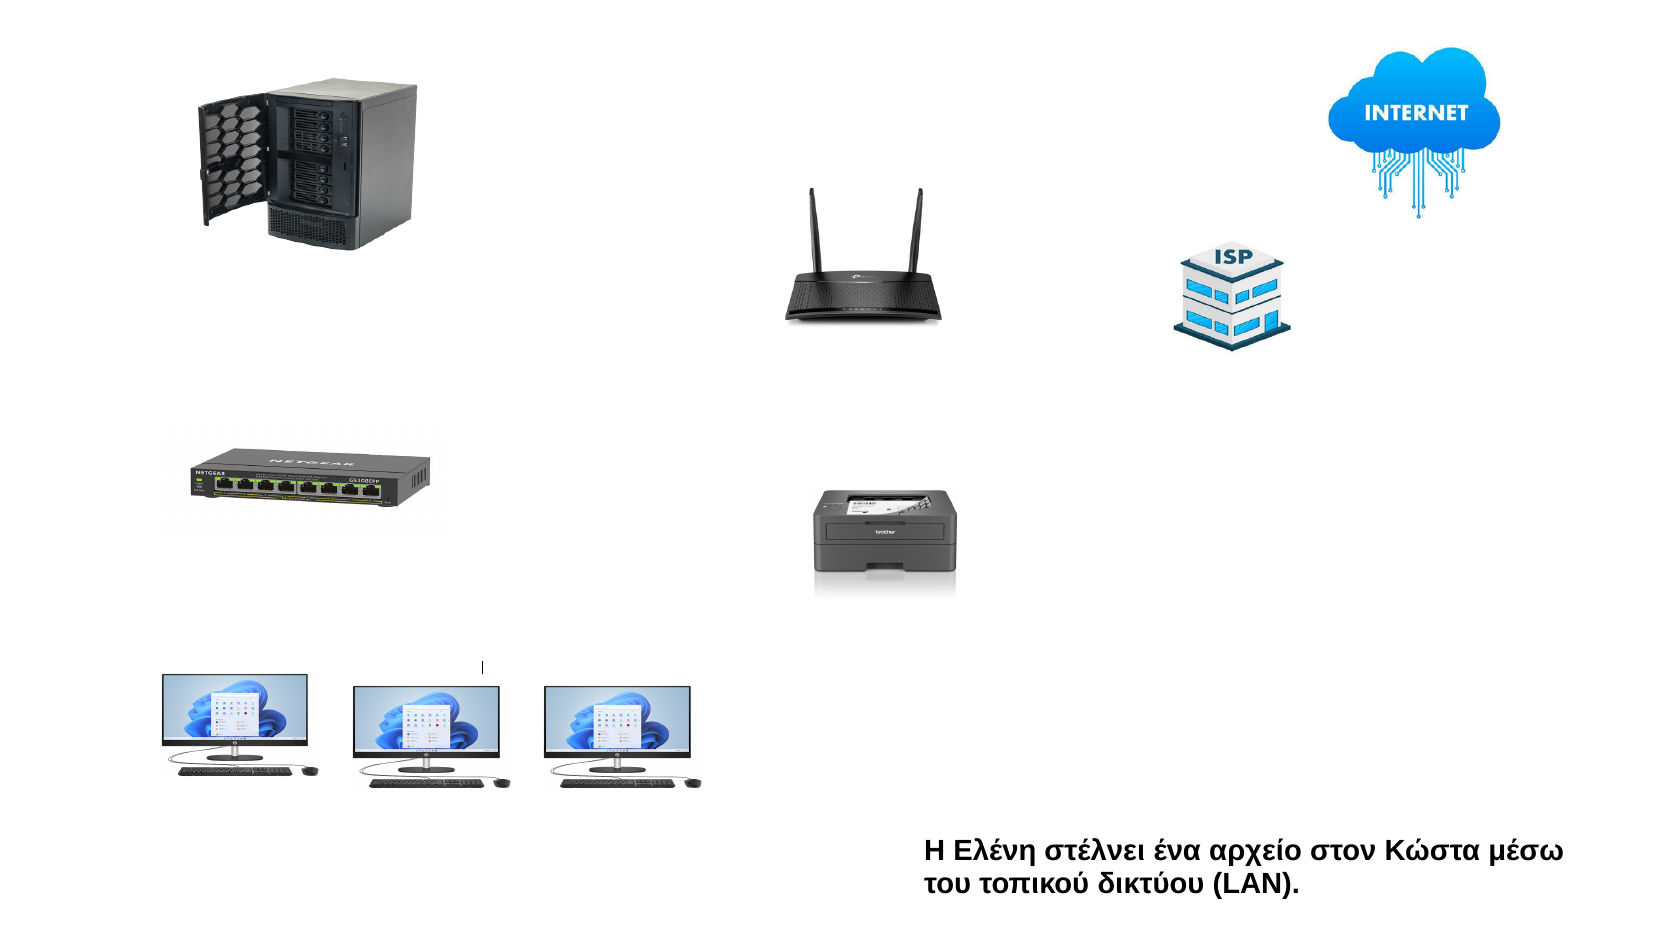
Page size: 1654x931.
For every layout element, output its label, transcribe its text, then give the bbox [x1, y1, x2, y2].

picture [541, 684, 704, 792]
picture [1325, 35, 1512, 231]
picture [188, 70, 424, 261]
picture [159, 425, 454, 538]
picture [765, 177, 954, 335]
picture [806, 484, 958, 602]
text_box Η Ελένη στέλνει ένα αρχείο στον Κώστα μέσω του τοπικού δικτύου (LAN). [909, 826, 1627, 908]
picture [159, 672, 321, 780]
picture [1173, 236, 1295, 355]
picture [350, 684, 513, 792]
